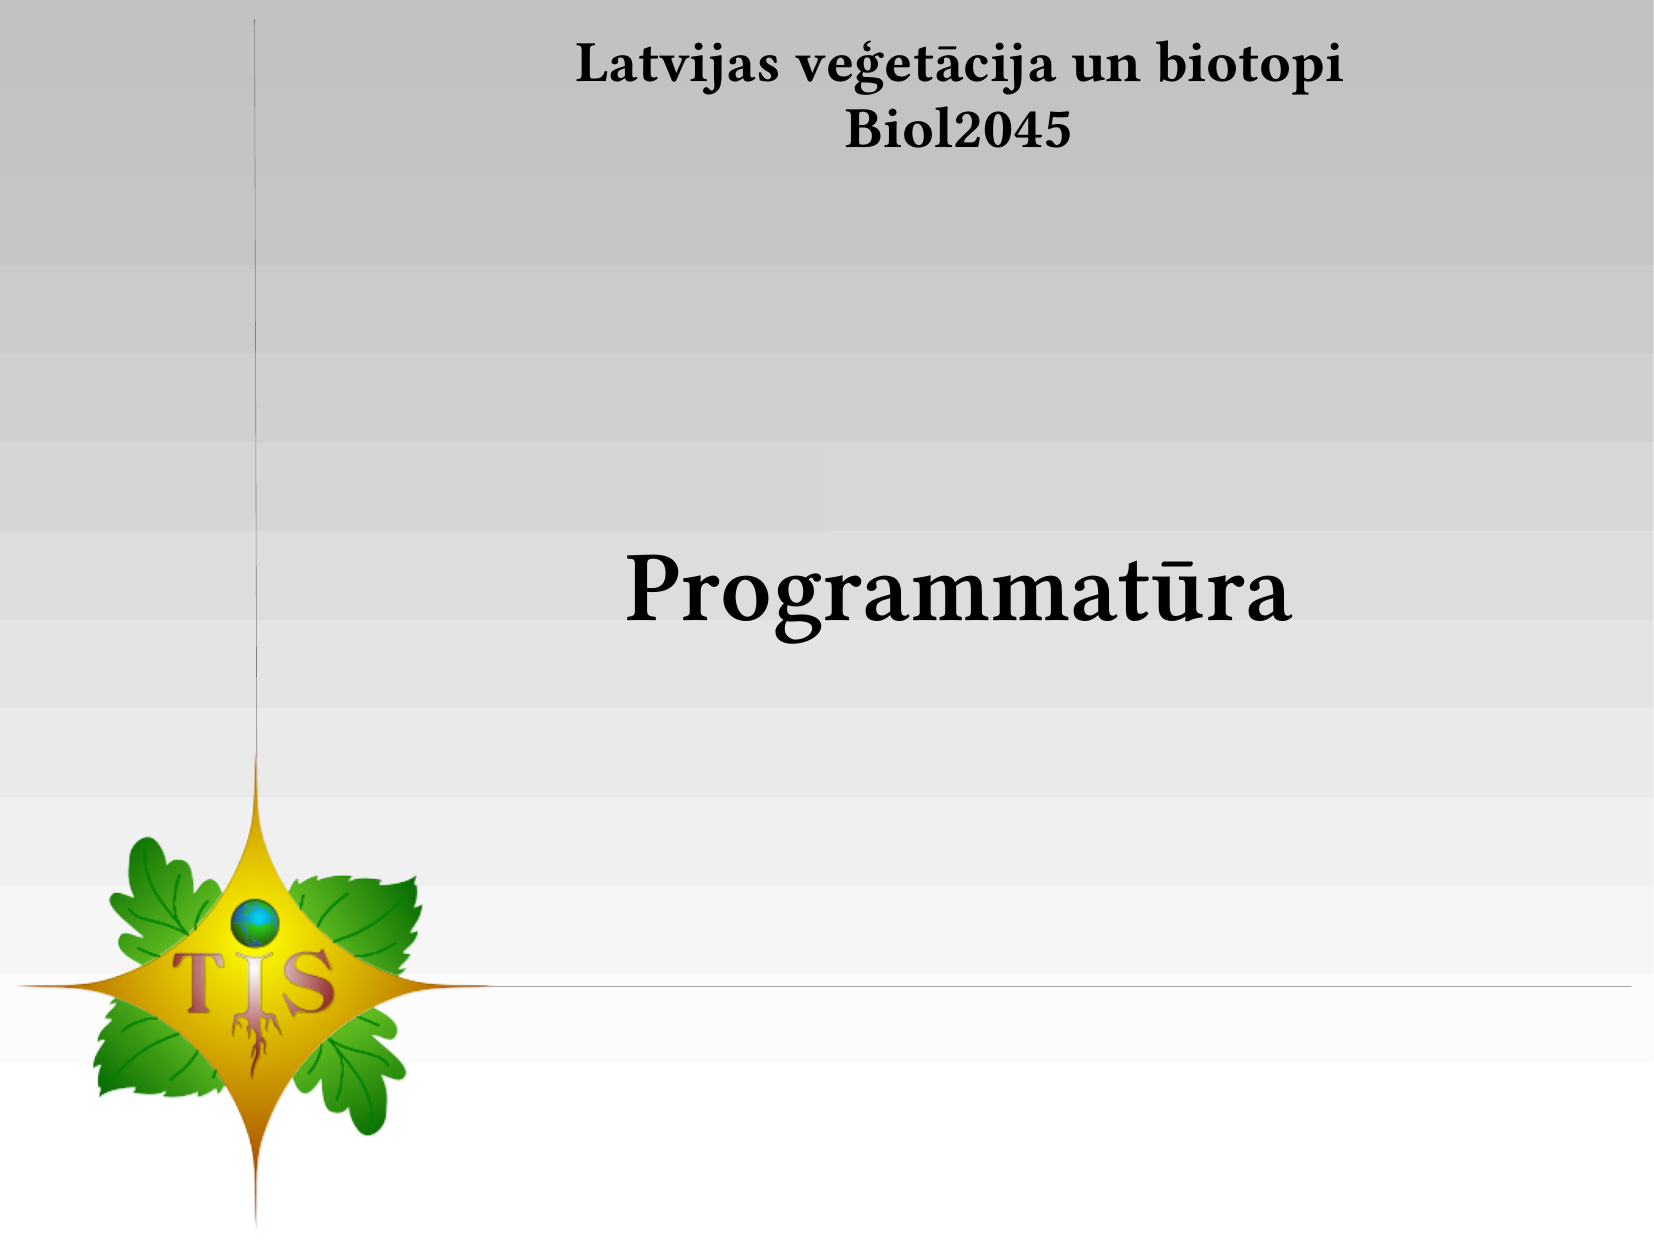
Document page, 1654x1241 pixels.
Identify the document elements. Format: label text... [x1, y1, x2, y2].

picture [0, 0, 1654, 1241]
title Programmatūra [295, 314, 1625, 861]
